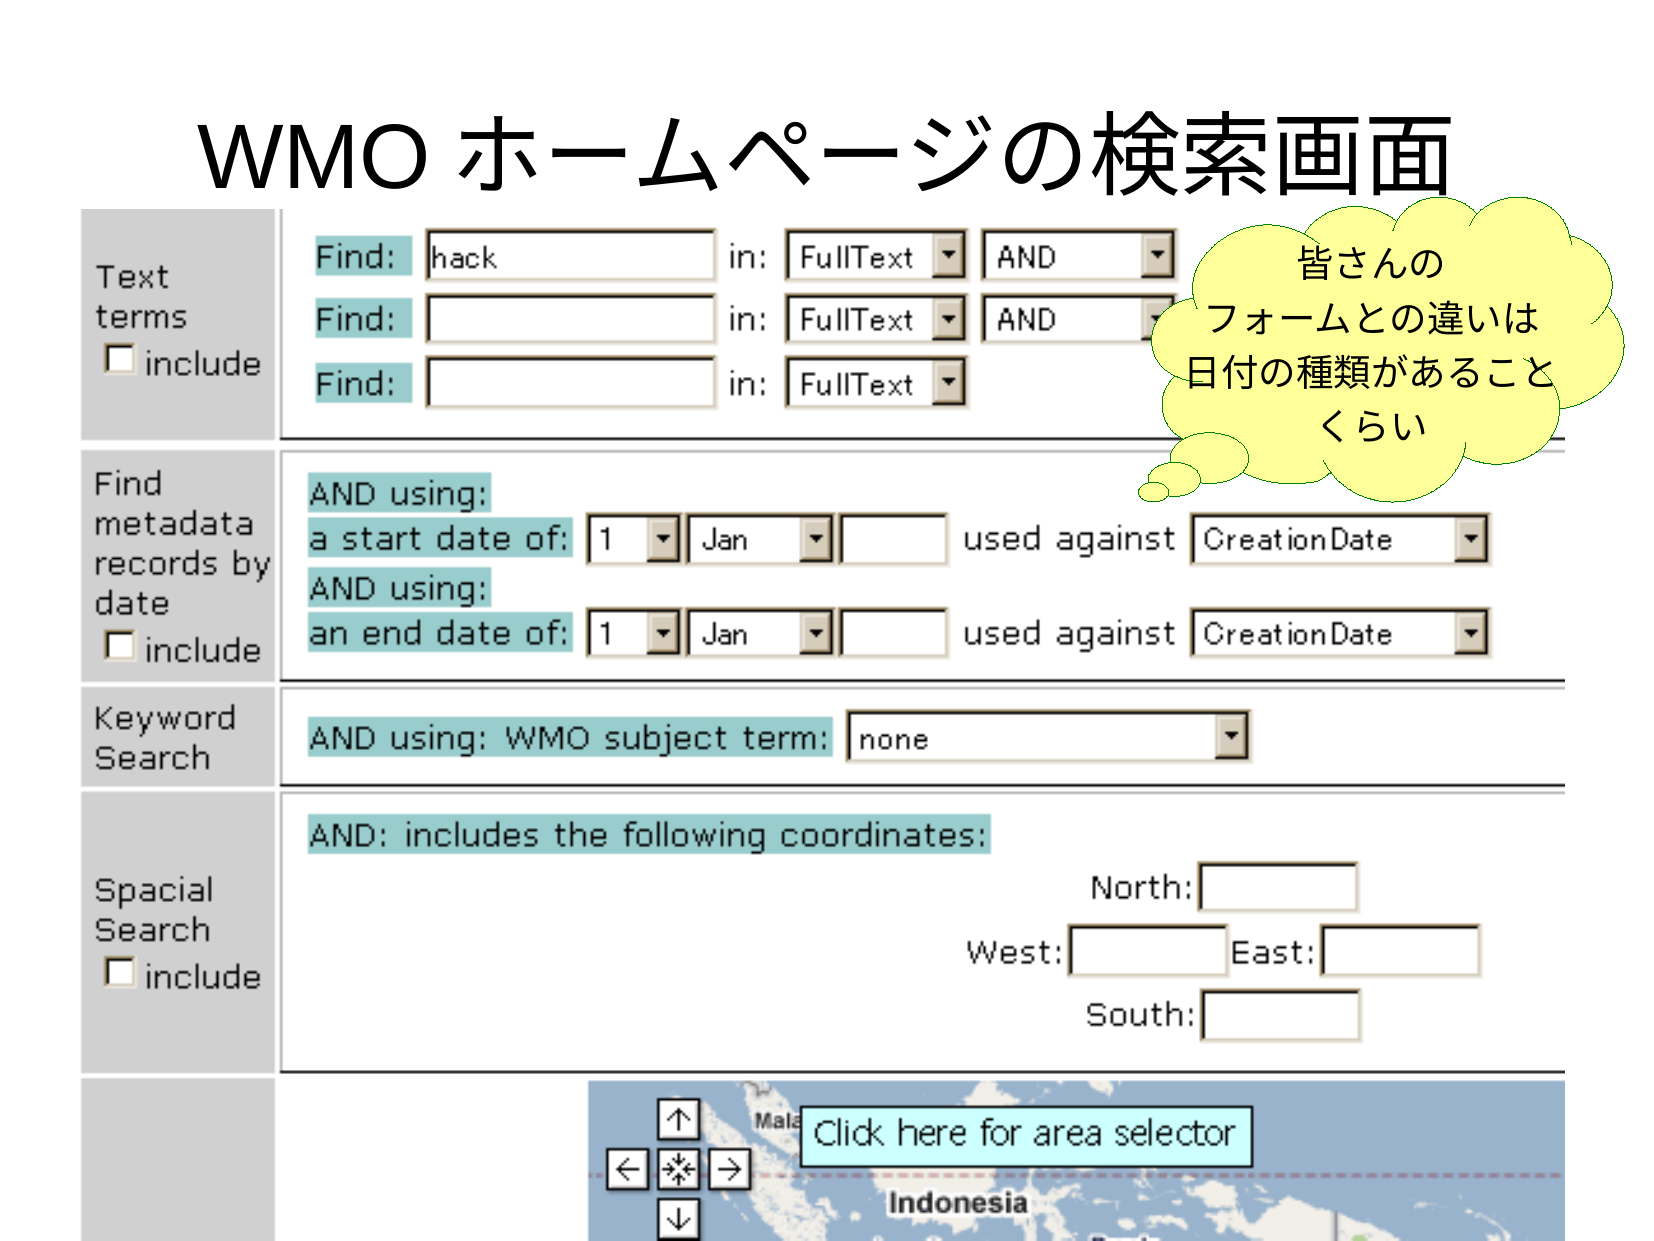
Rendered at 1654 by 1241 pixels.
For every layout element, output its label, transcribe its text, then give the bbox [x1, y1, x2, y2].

picture [1555, 209, 1565, 221]
text_box 皆さんの フォームとの違いは 日付の種類があること くらい [1138, 197, 1625, 503]
picture [59, 209, 1565, 1241]
picture [1377, 209, 1405, 220]
title WMOホームページの検索画面 [82, 49, 1571, 235]
